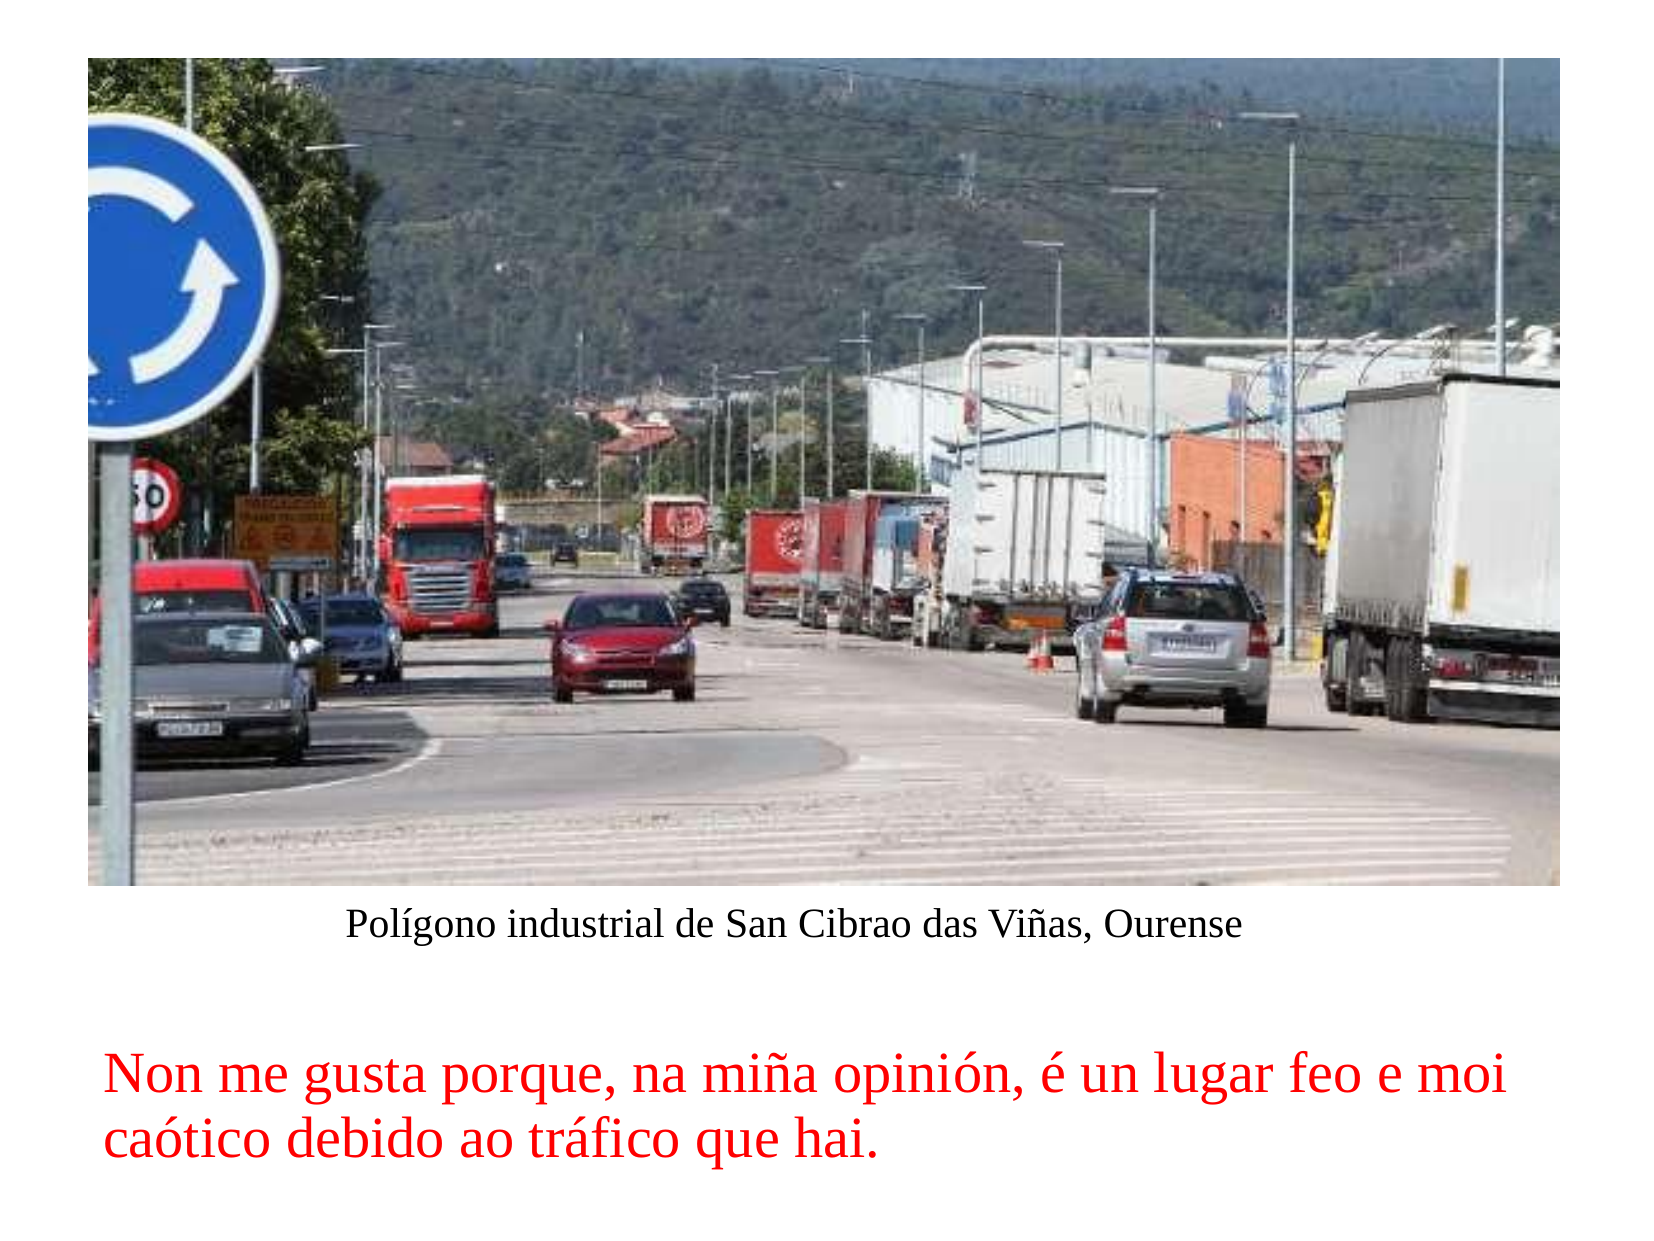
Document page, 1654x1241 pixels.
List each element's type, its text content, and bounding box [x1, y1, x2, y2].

picture [88, 58, 1560, 886]
text_box Polígono industrial de San Cibrao das Viñas, Ourense [330, 892, 1259, 955]
text_box Non me gusta porque, na miña opinión, é un lugar feo e moi caótico debido ao tráfico que hai. [88, 1033, 1565, 1180]
